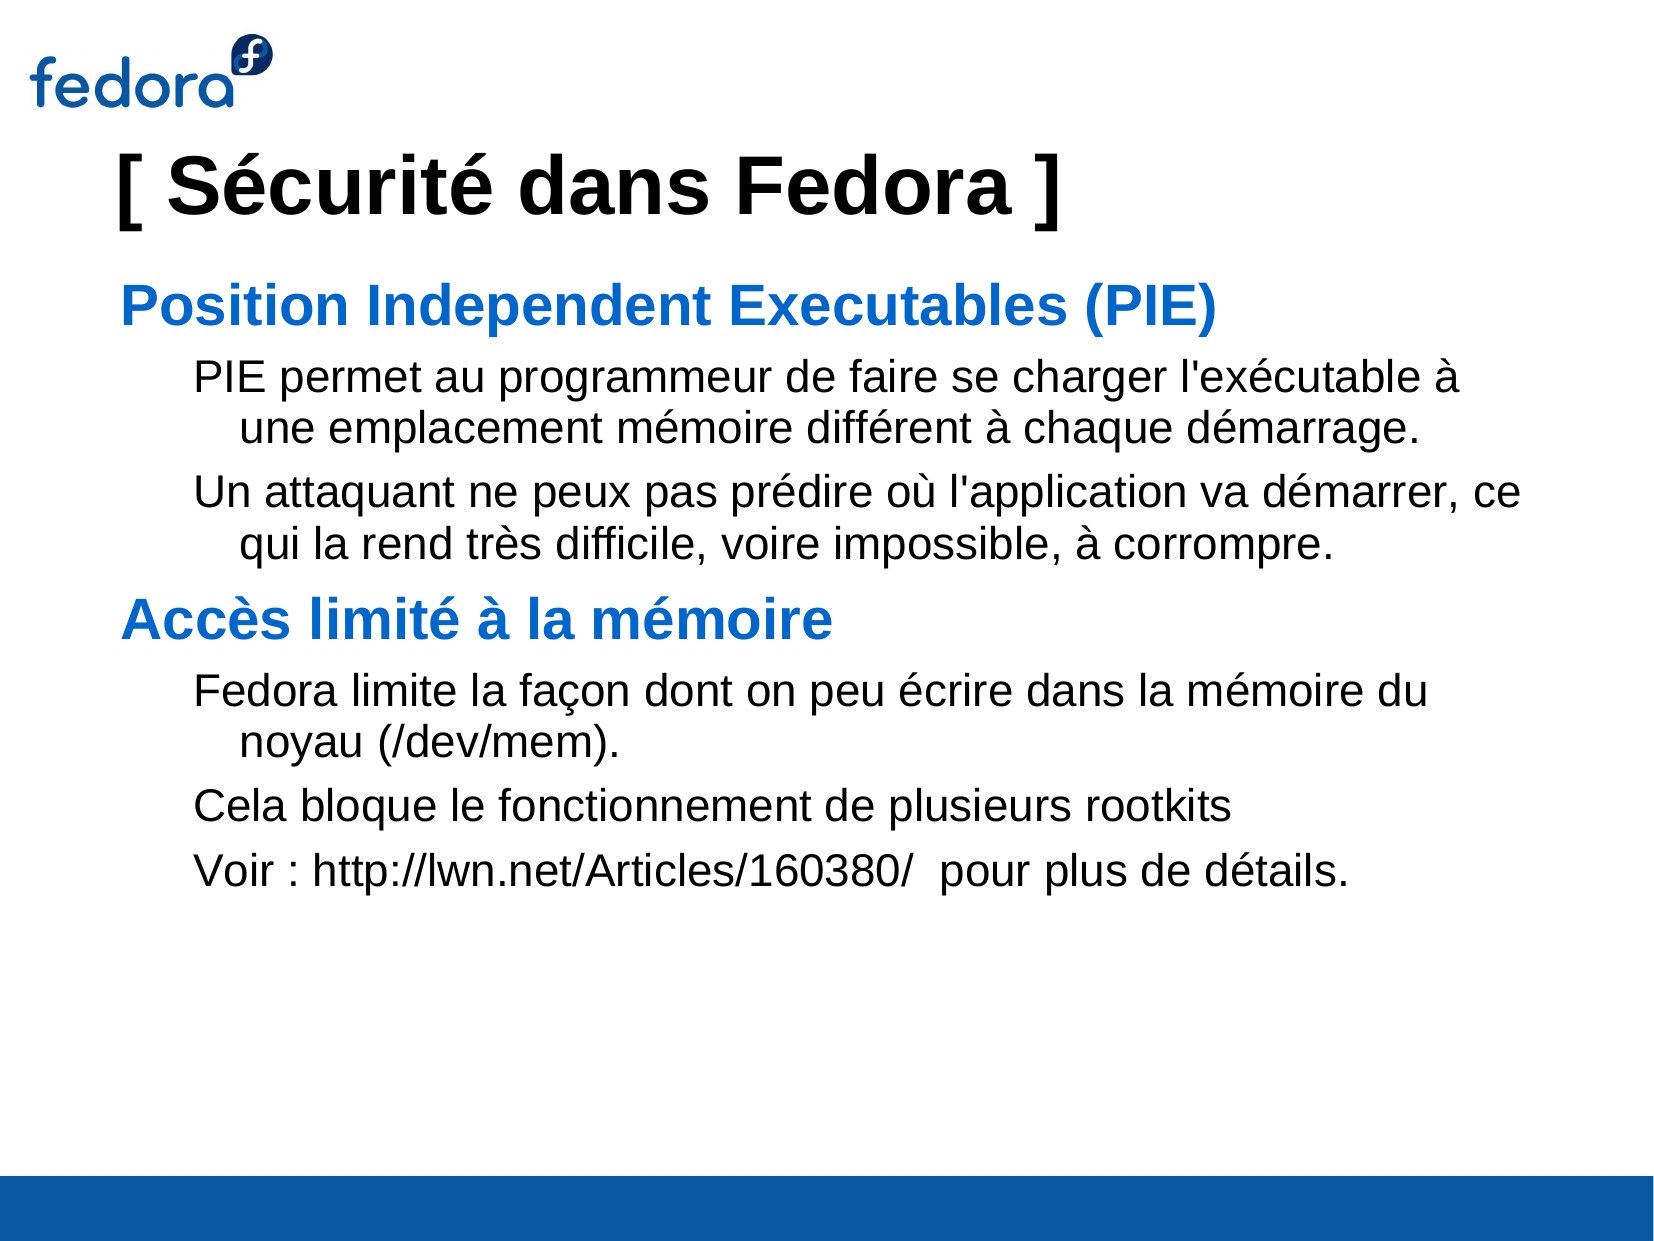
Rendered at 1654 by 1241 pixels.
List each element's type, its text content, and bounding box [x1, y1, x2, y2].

picture [22, 27, 277, 115]
list Position Independent Executables (PIE) PIE permet au programmeur de faire se charger l'exécutable à une emplacement mémoire différent à chaque démarrage. Un attaquant ne peux pas prédire où l'application va démarrer, ce qui la rend très difficile, voire impossible, à corrompre. Accès limité à la mémoire Fedora limite la façon dont on peu écrire dans la mémoire du noyau (/dev/mem). Cela bloque le fonctionnement de plusieurs rootkits Voir : http://lwn.net/Articles/160380/ pour plus de détails. [118, 272, 1523, 1092]
picture [0, 1176, 1654, 1241]
title [ Sécurité dans Fedora ] [115, 122, 1521, 249]
